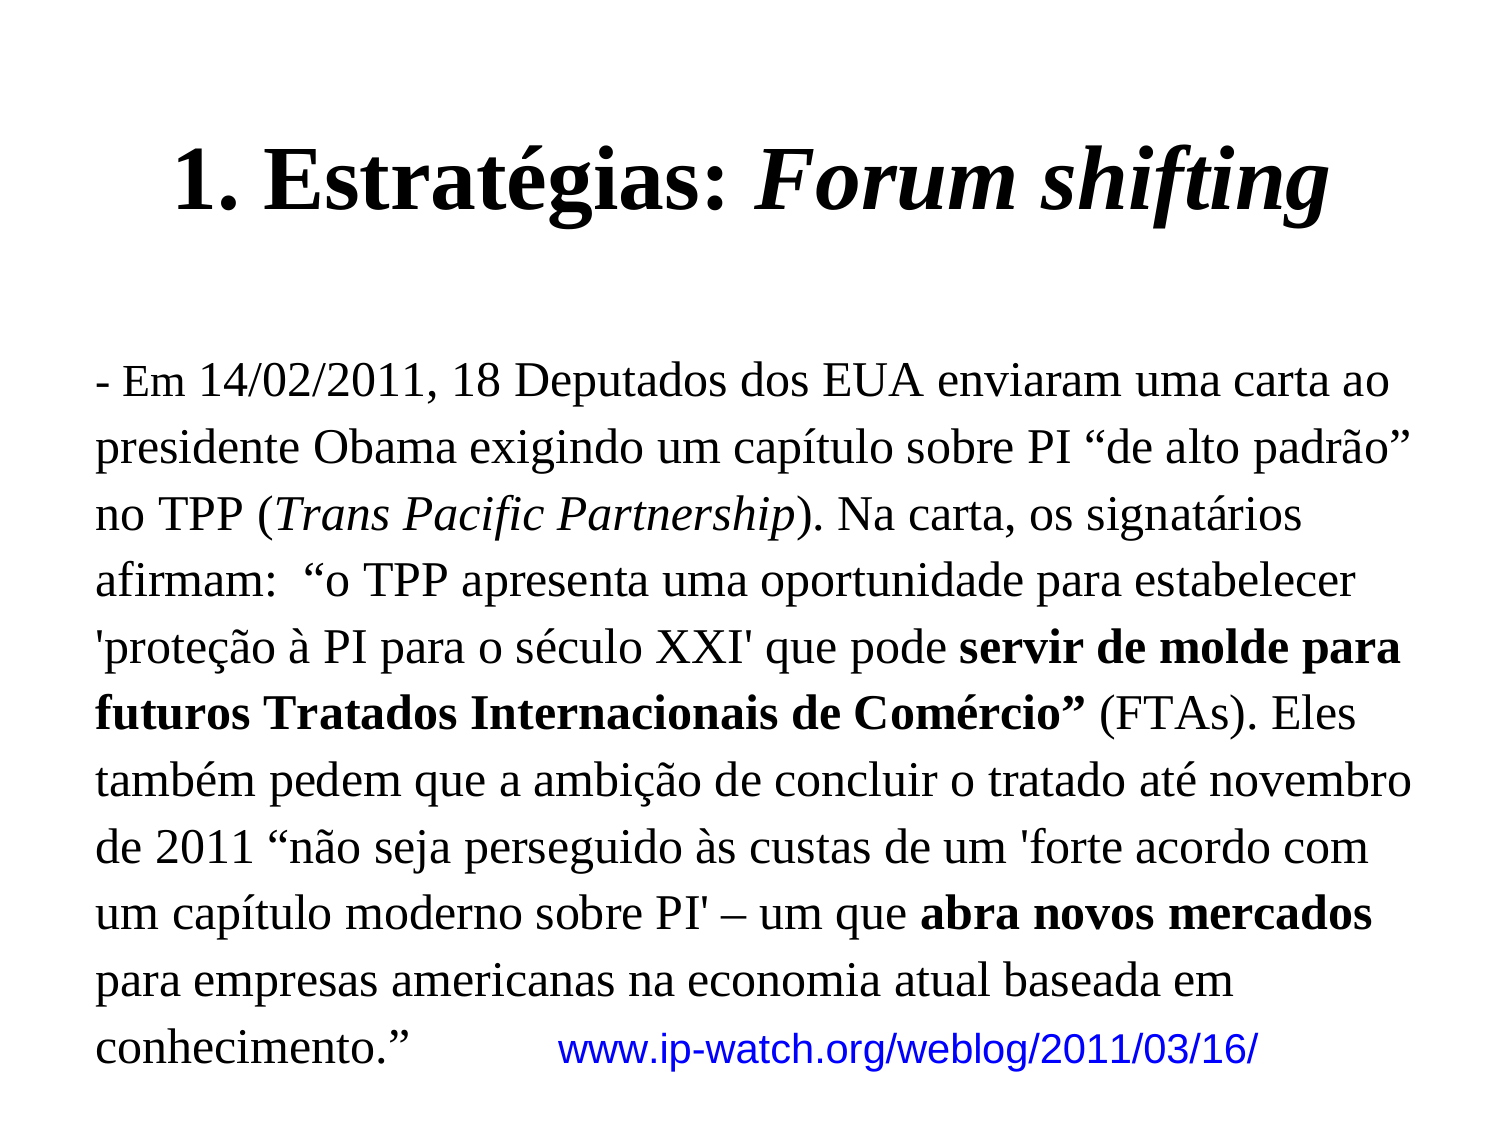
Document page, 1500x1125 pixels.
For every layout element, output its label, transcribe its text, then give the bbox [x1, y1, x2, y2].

title 1. Estratégias: Forum shifting [87, 52, 1416, 307]
text_box - Em 14/02/2011, 18 Deputados dos EUA enviaram uma carta ao presidente Obama exigindo um capítulo sobre PI “de alto padrão” no TPP (Trans Pacific Partnership). Na carta, os signatários afirmam: “o TPP apresenta uma oportunidade para estabelecer 'proteção à PI para o século XXI' que pode servir de molde para futuros Tratados Internacionais de Comércio” (FTAs). Eles também pedem que a ambição de concluir o tratado até novembro de 2011 “não seja perseguido às custas de um 'forte acordo com um capítulo moderno sobre PI' – um que abra novos mercados para empresas americanas na economia atual baseada em conhecimento.” www.ip-watch.org/weblog/2011/03/16/ [80, 333, 1430, 1082]
